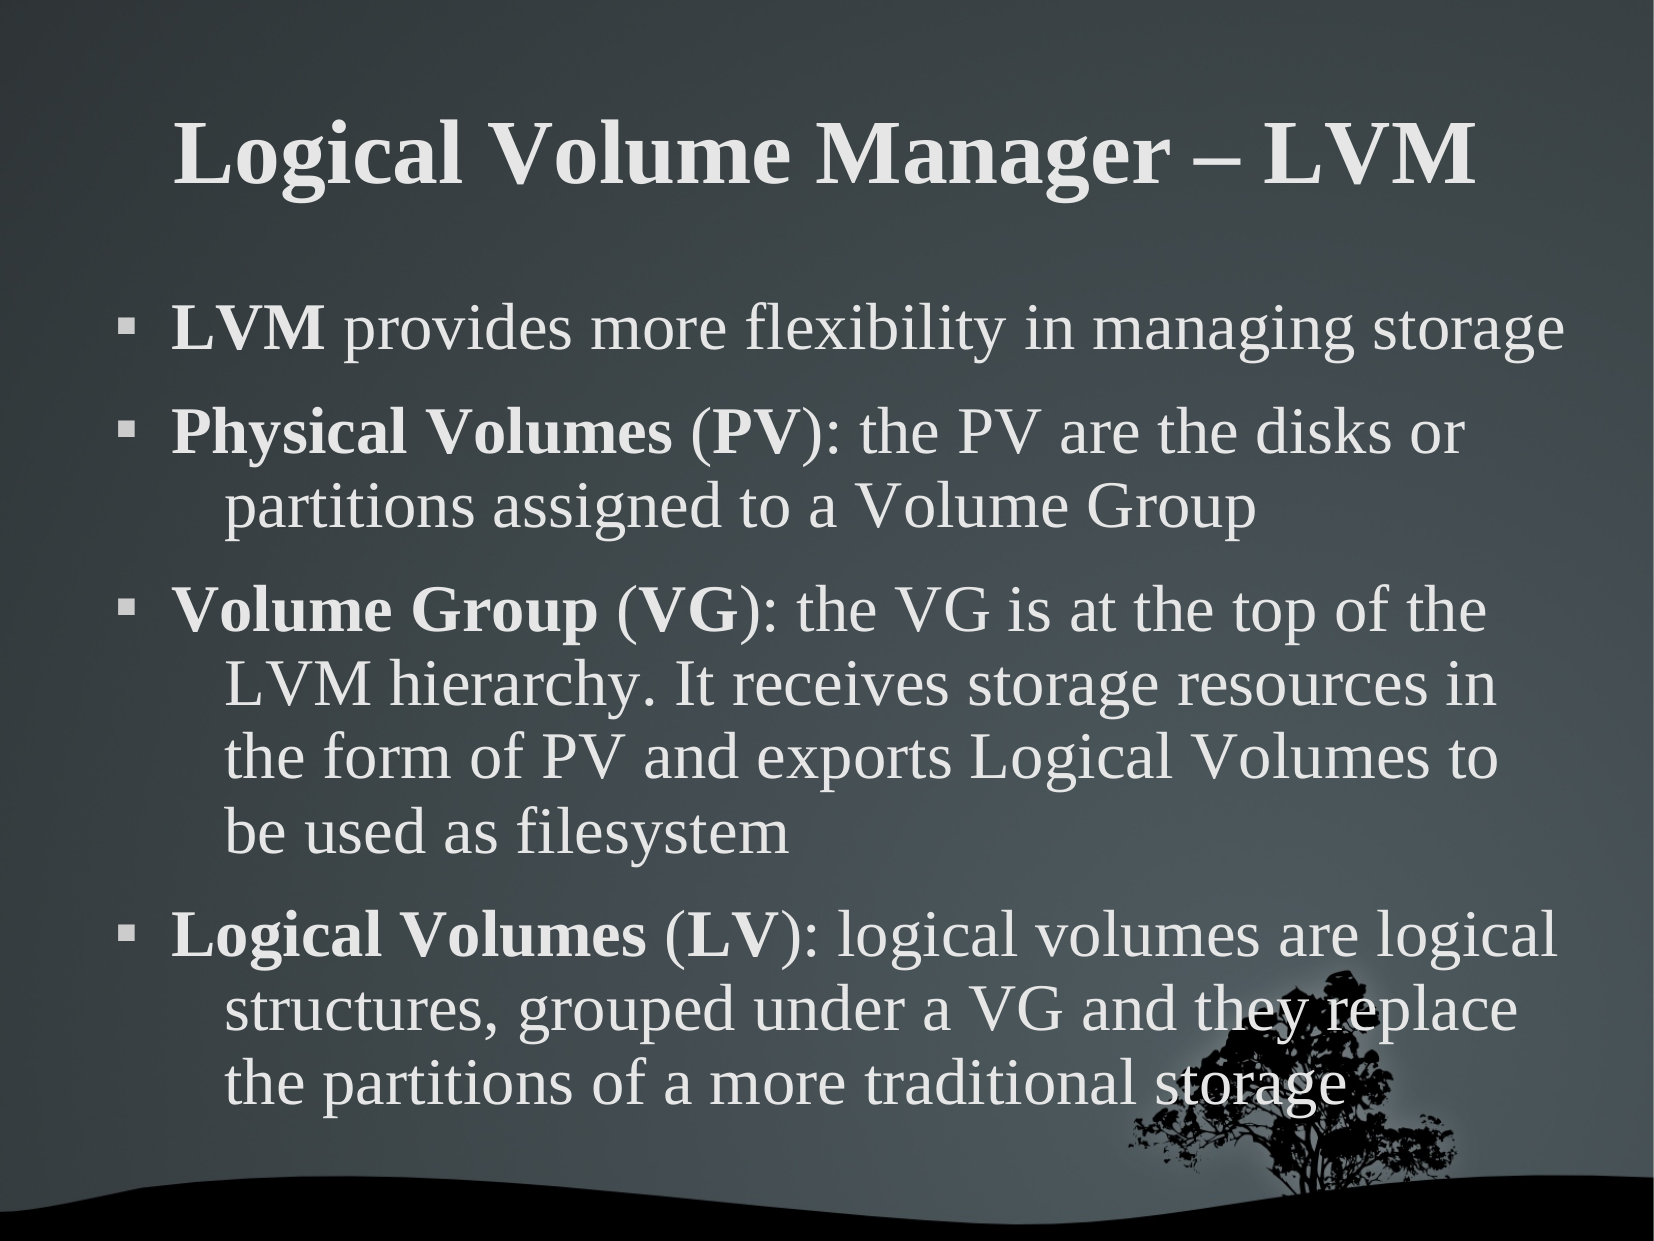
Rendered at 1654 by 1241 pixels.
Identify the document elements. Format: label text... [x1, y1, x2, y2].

title Logical Volume Manager – LVM [82, 49, 1571, 257]
list LVM provides more flexibility in managing storage Physical Volumes (PV): the PV are the disks or partitions assigned to a Volume Group Volume Group (VG): the VG is at the top of the LVM hierarchy. It receives storage resources in the form of PV and exports Logical Volumes to be used as filesystem Logical Volumes (LV): logical volumes are logical structures, grouped under a VG and they replace the partitions of a more traditional storage [82, 290, 1571, 1120]
picture [0, 0, 1654, 1241]
